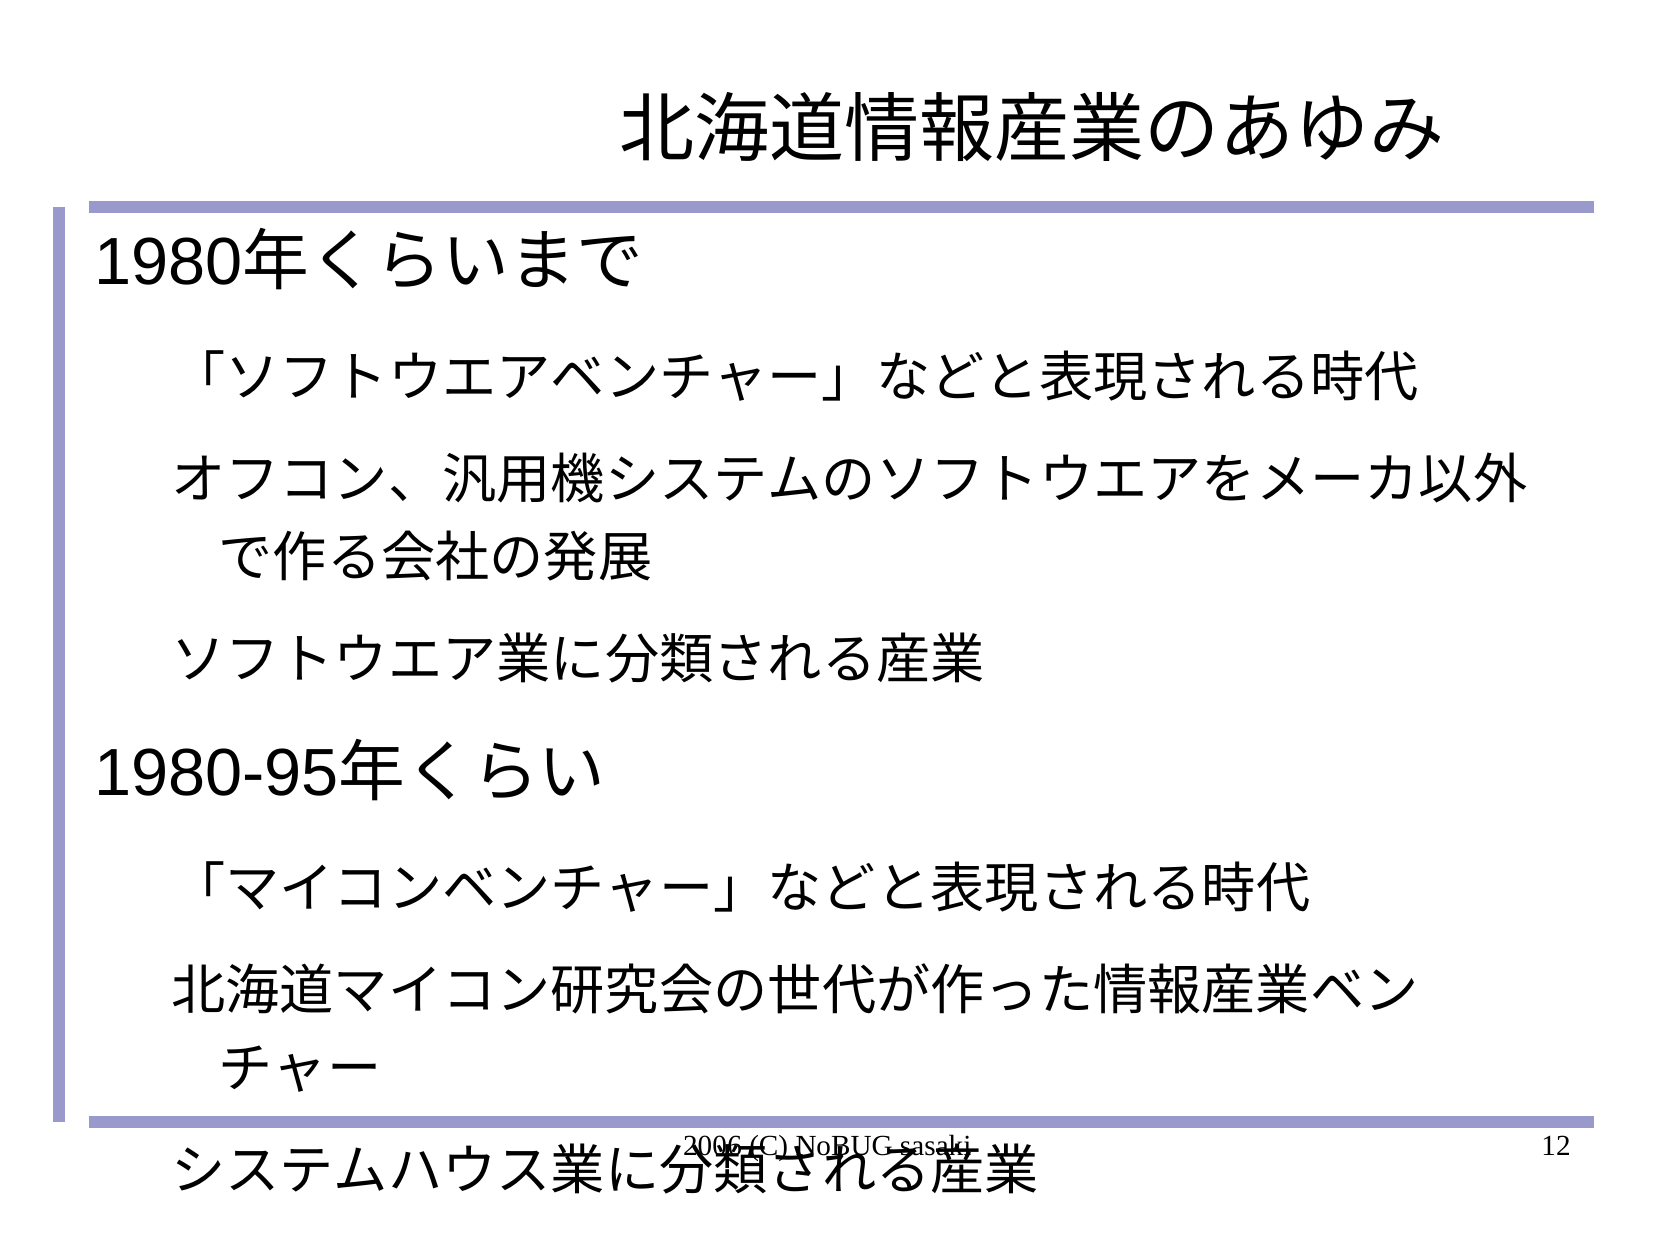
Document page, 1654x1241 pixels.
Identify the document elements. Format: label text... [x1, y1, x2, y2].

list 1980年くらいまで 「ソフトウエアベンチャー」などと表現される時代 オフコン、汎用機システムのソフトウエアをメーカ以外で作る会社の発展 ソフトウエア業に分類される産業 1980-95年くらい 「マイコンベンチャー」などと表現される時代 北海道マイコン研究会の世代が作った情報産業ベンチャー システムハウス業に分類される産業 このころはまだ「オープンソース」などという言葉がない [76, 206, 1565, 1123]
title 北海道情報産業のあゆみ [501, 59, 1563, 187]
